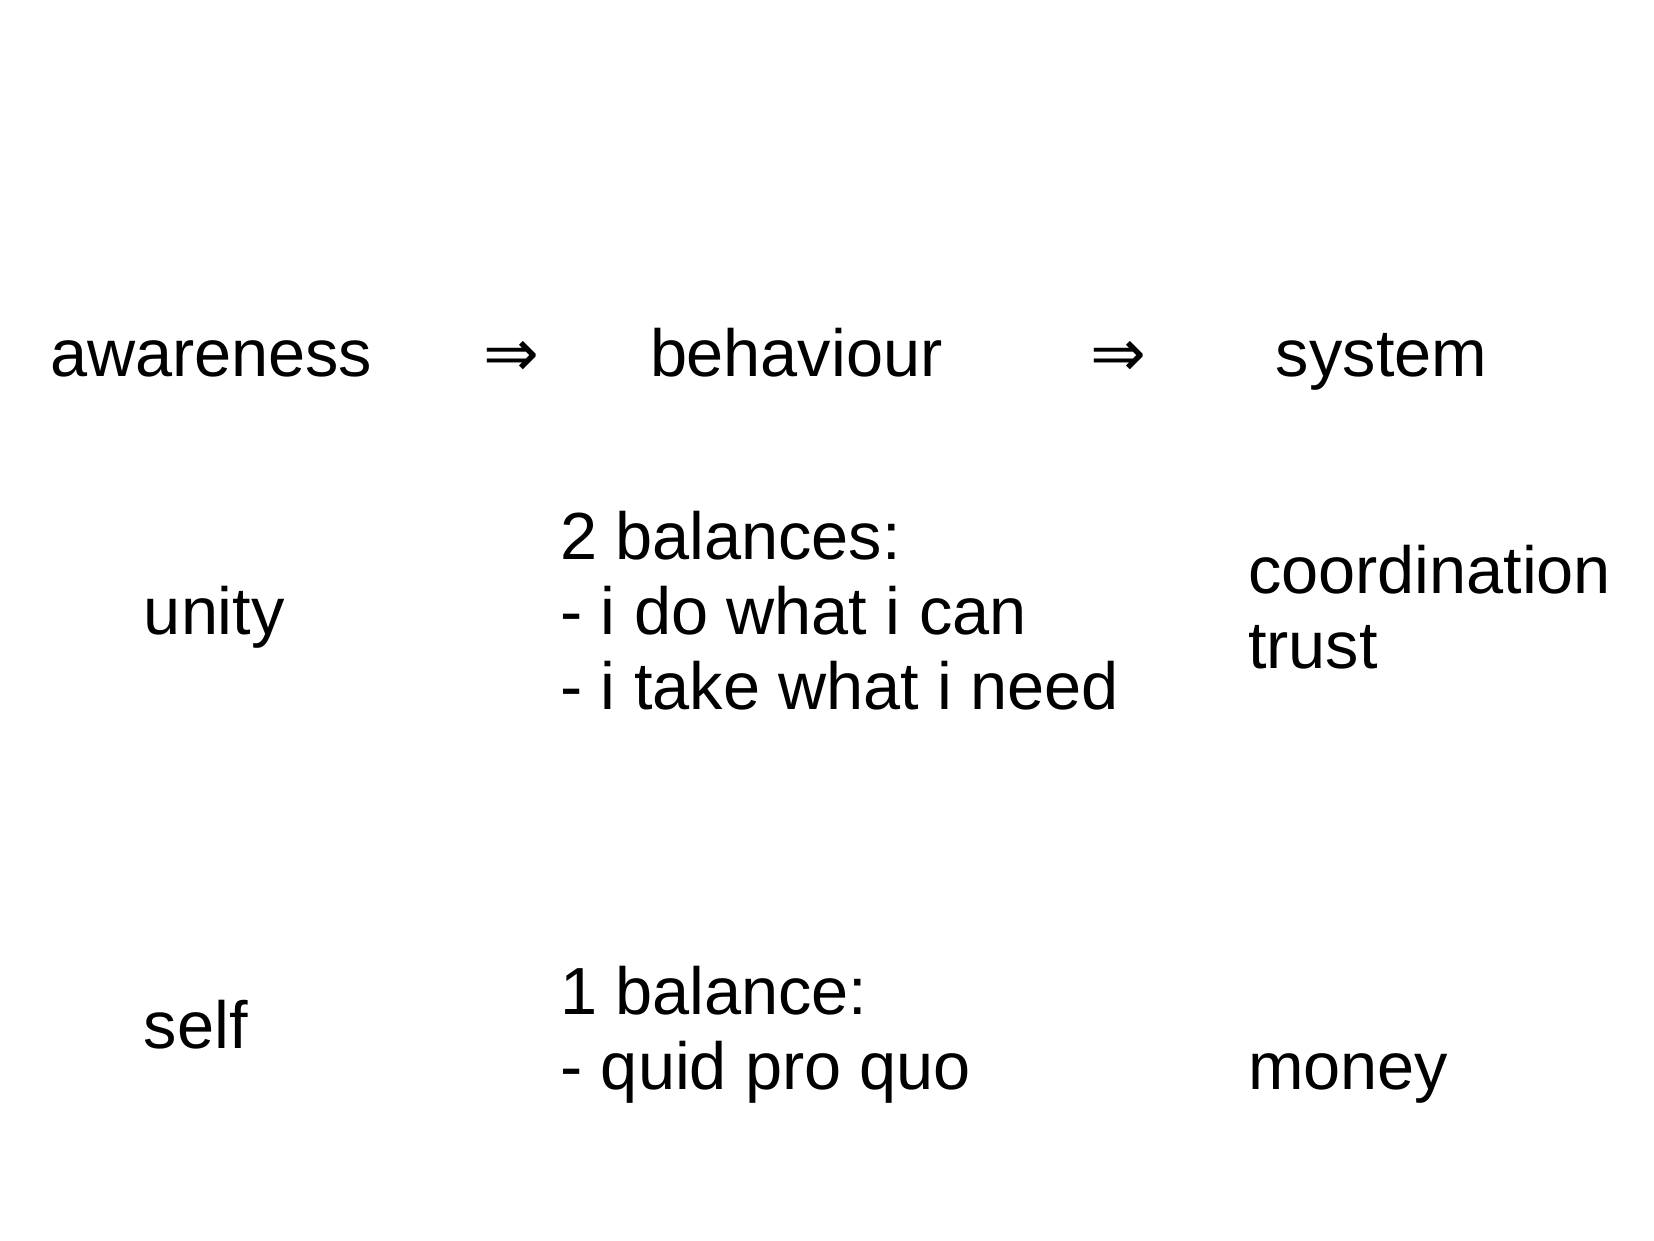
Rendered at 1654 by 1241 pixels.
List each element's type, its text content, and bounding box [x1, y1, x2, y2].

text_box awareness ⇒ behaviour ⇒ system [35, 298, 1528, 423]
text_box money [1233, 1021, 1464, 1112]
text_box coordination trust [1233, 525, 1628, 690]
text_box unity [129, 566, 301, 657]
text_box 2 balances: - i do what i can - i take what i need [545, 491, 1137, 731]
text_box self [129, 980, 263, 1070]
text_box 1 balance: - quid pro quo [545, 946, 988, 1111]
